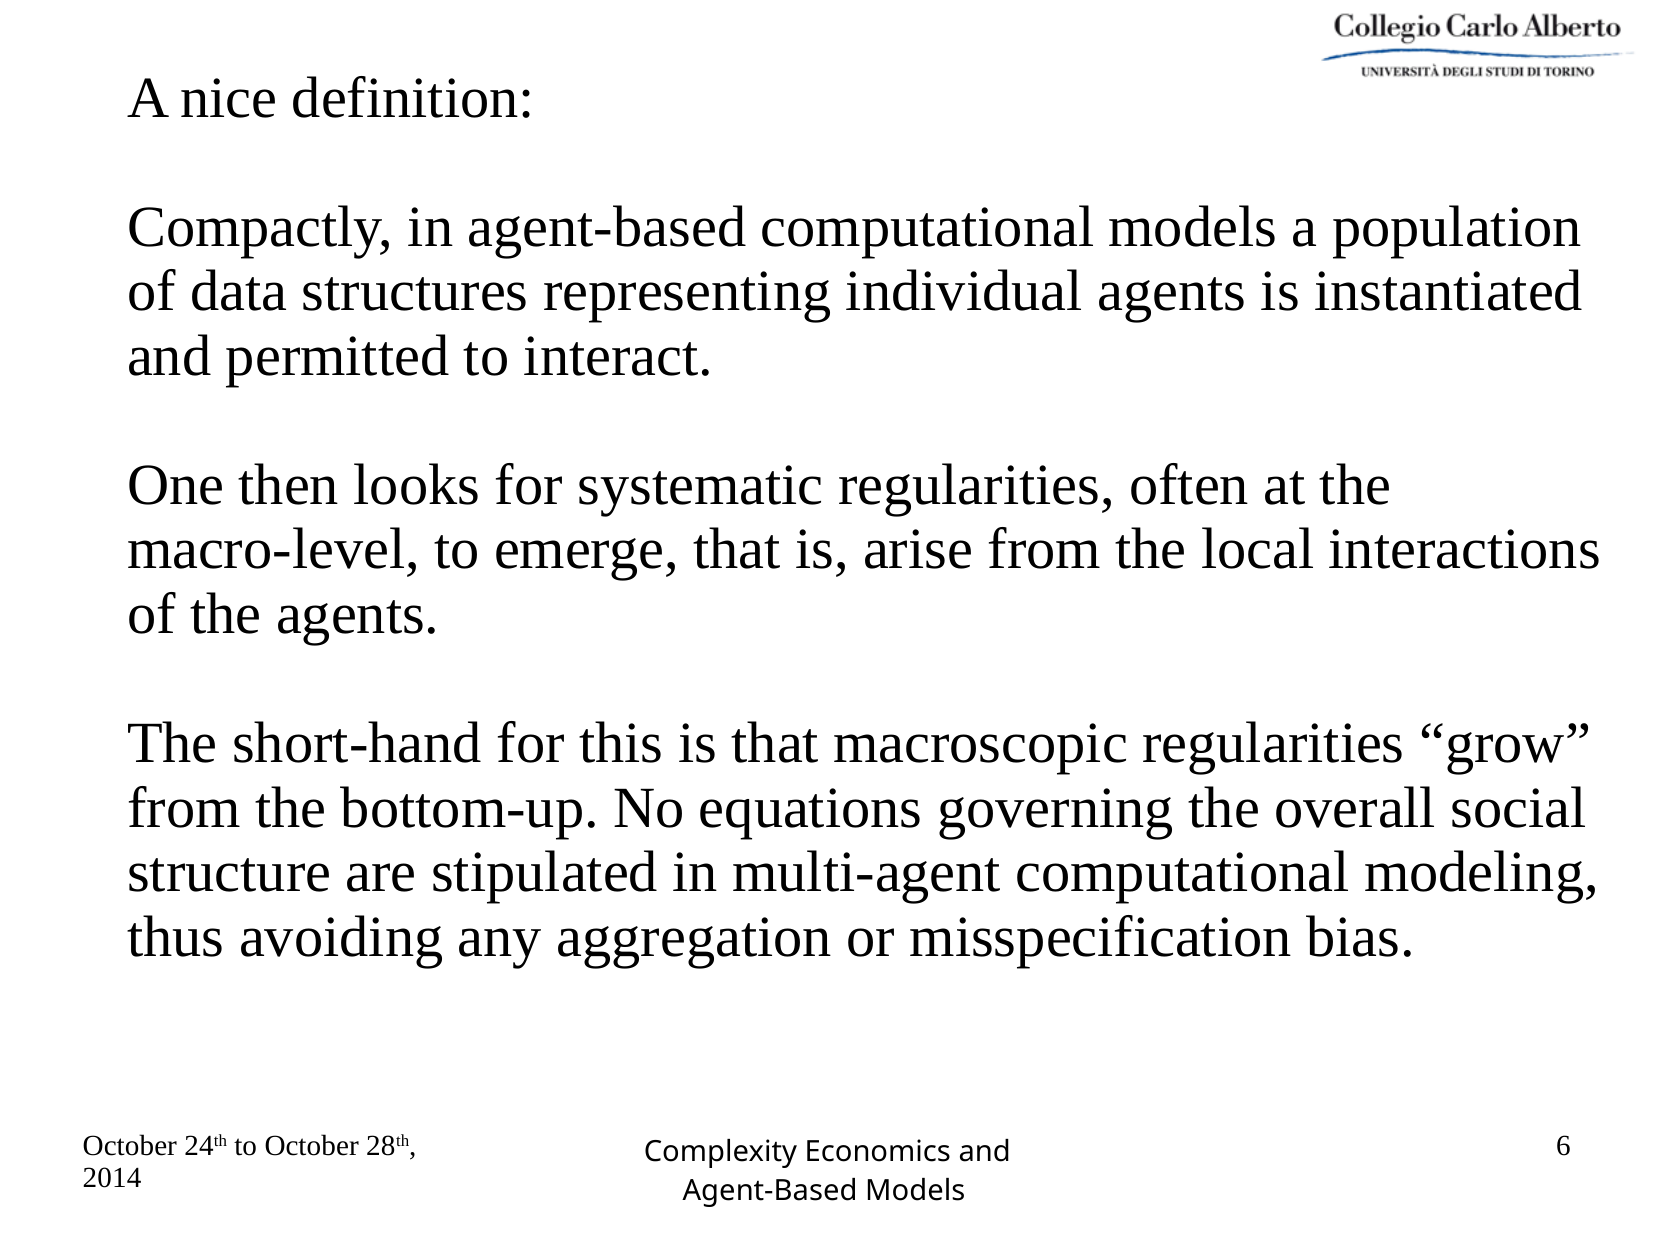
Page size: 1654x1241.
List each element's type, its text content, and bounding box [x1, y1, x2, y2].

picture [1312, 0, 1645, 92]
text_box A nice definition: Compactly, in agent-based computational models a population of data structures representing individual agents is instantiated and permitted to interact. One then looks for systematic regularities, often at the macro-level, to emerge, that is, arise from the local interactions of the agents. The short-hand for this is that macroscopic regularities “grow” from the bottom-up. No equations governing the overall social structure are stipulated in multi-agent computational modeling, thus avoiding any aggregation or misspecification bias. [112, 57, 1635, 1041]
